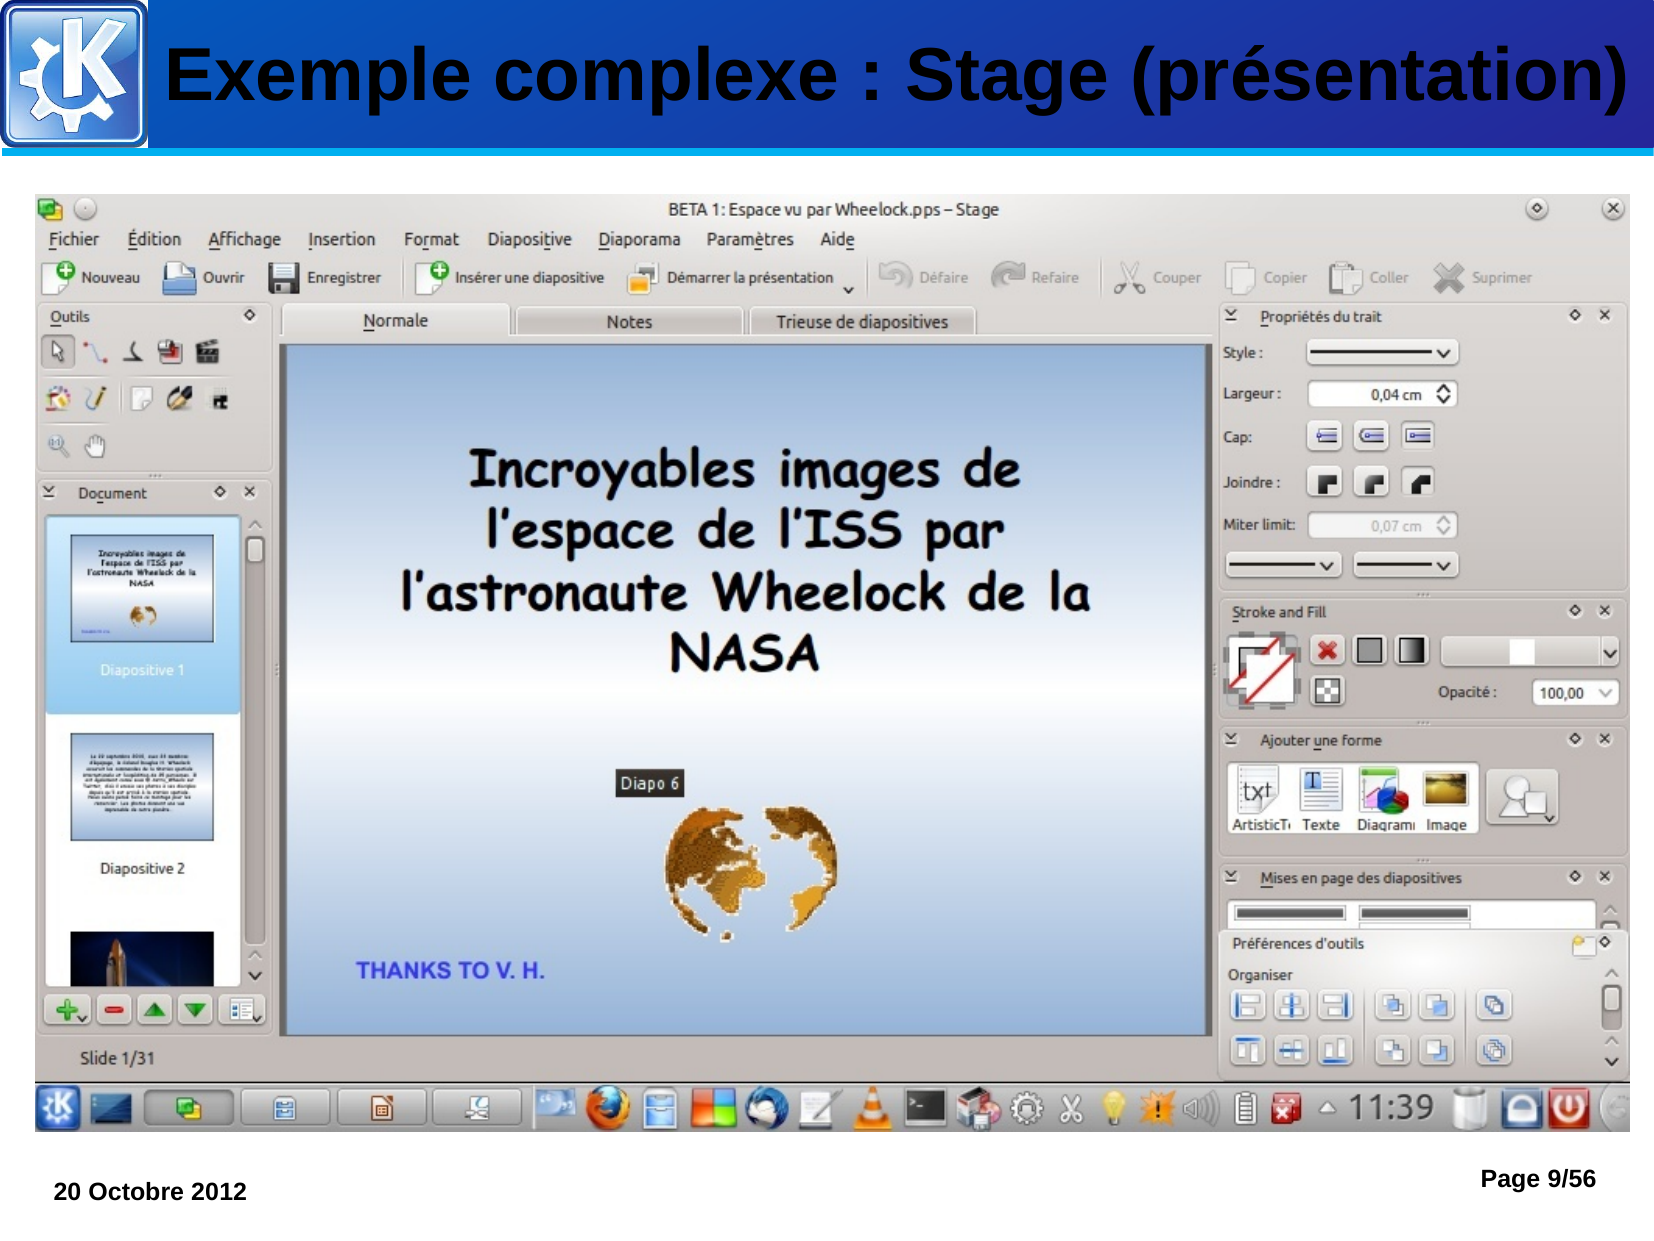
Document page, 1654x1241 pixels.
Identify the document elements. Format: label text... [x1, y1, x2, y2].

picture [35, 194, 1630, 1132]
picture [0, 0, 141, 148]
text_box Exemple complexe : Stage (présentation) [141, 0, 1654, 148]
